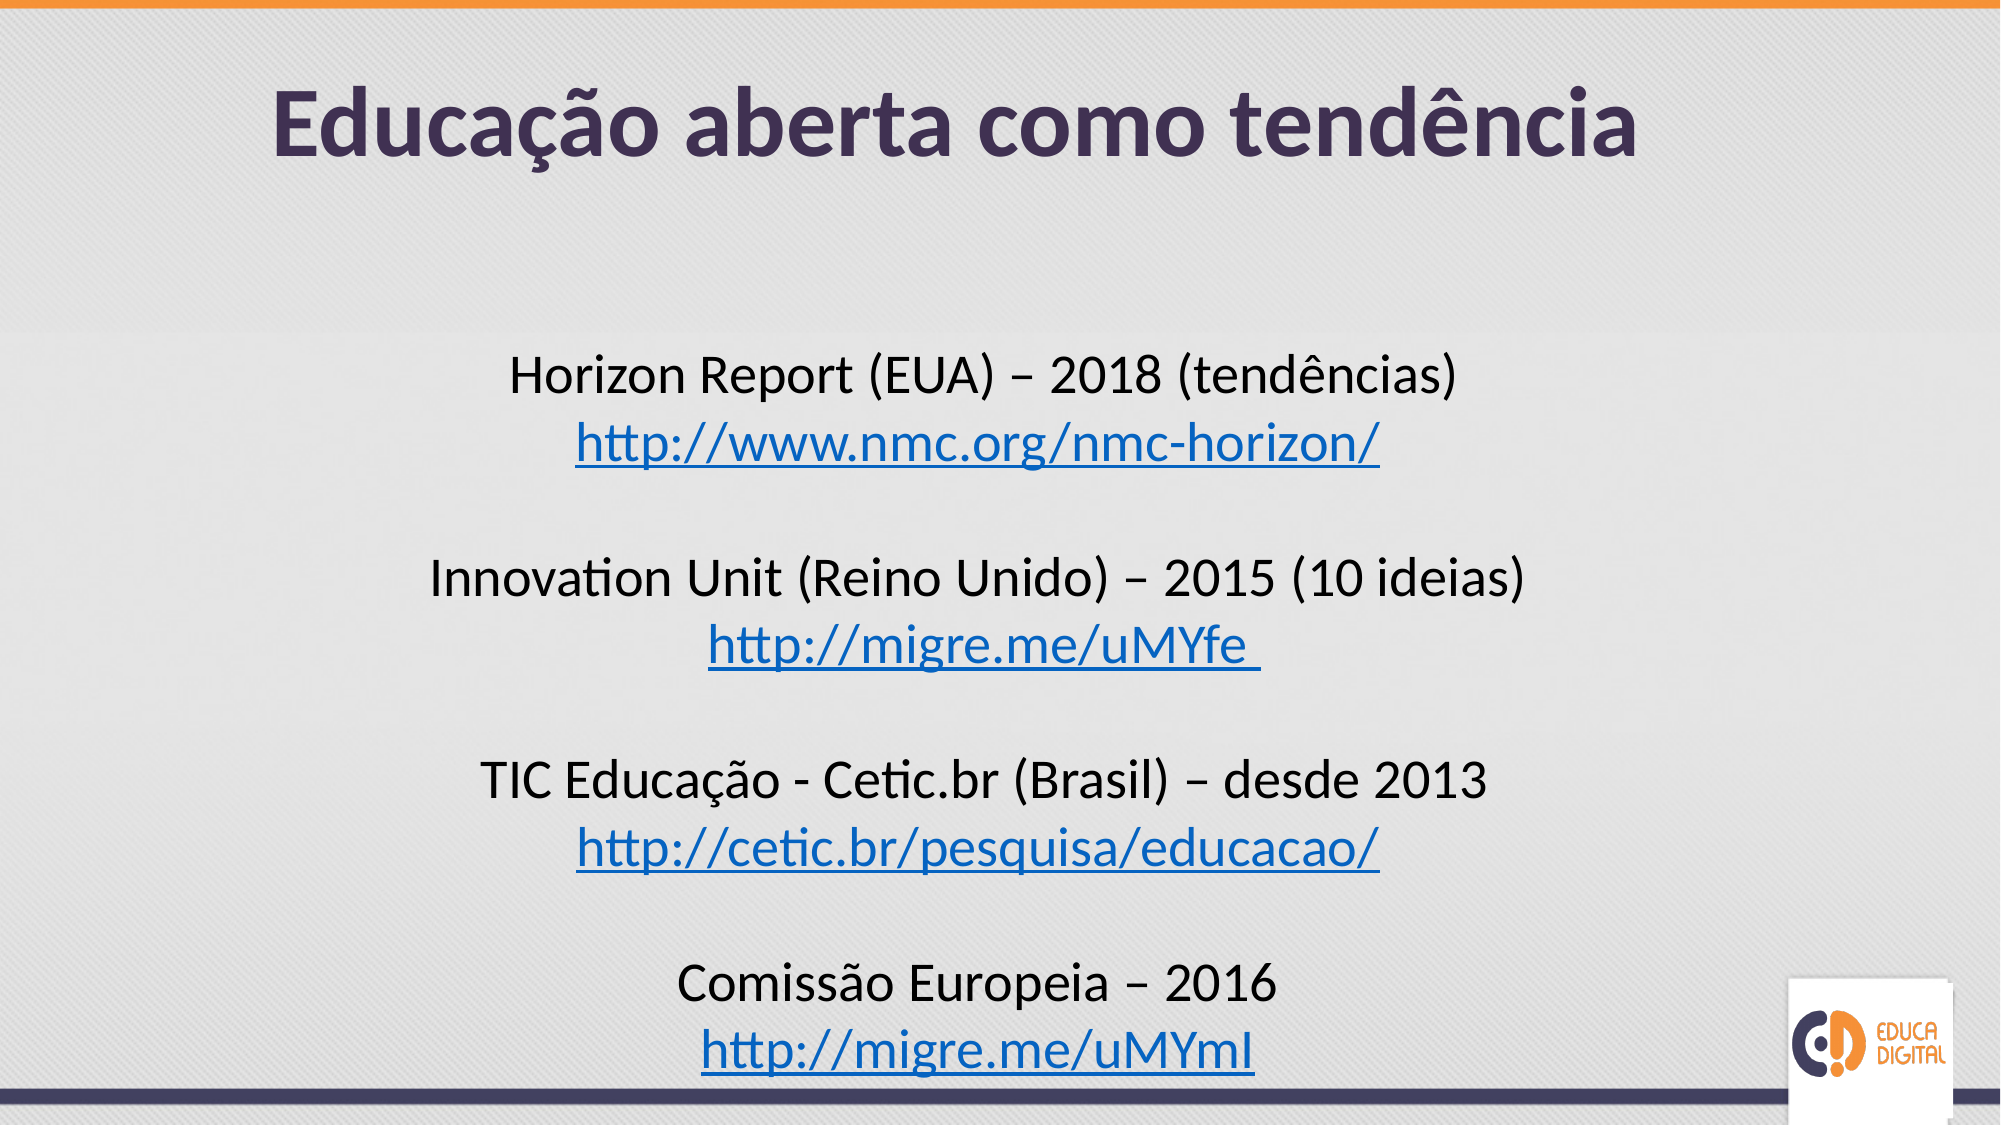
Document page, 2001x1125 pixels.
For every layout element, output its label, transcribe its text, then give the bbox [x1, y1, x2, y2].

text_box [1792, 1115, 1954, 1119]
text_box Horizon Report (EUA) – 2018 (tendências) http://www.nmc.org/nmc-horizon/ Innovation Unit (Reino Unido) – 2015 (10 ideias) http://migre.me/uMYfe TIC Educação - Cetic.br (Brasil) – desde 2013 http://cetic.br/pesquisa/educacao/ Comissão Europeia – 2016 http://migre.me/uMYmI [224, 259, 1745, 1002]
picture [0, 0, 2001, 1125]
text_box Educação aberta como tendência [162, 46, 1750, 284]
